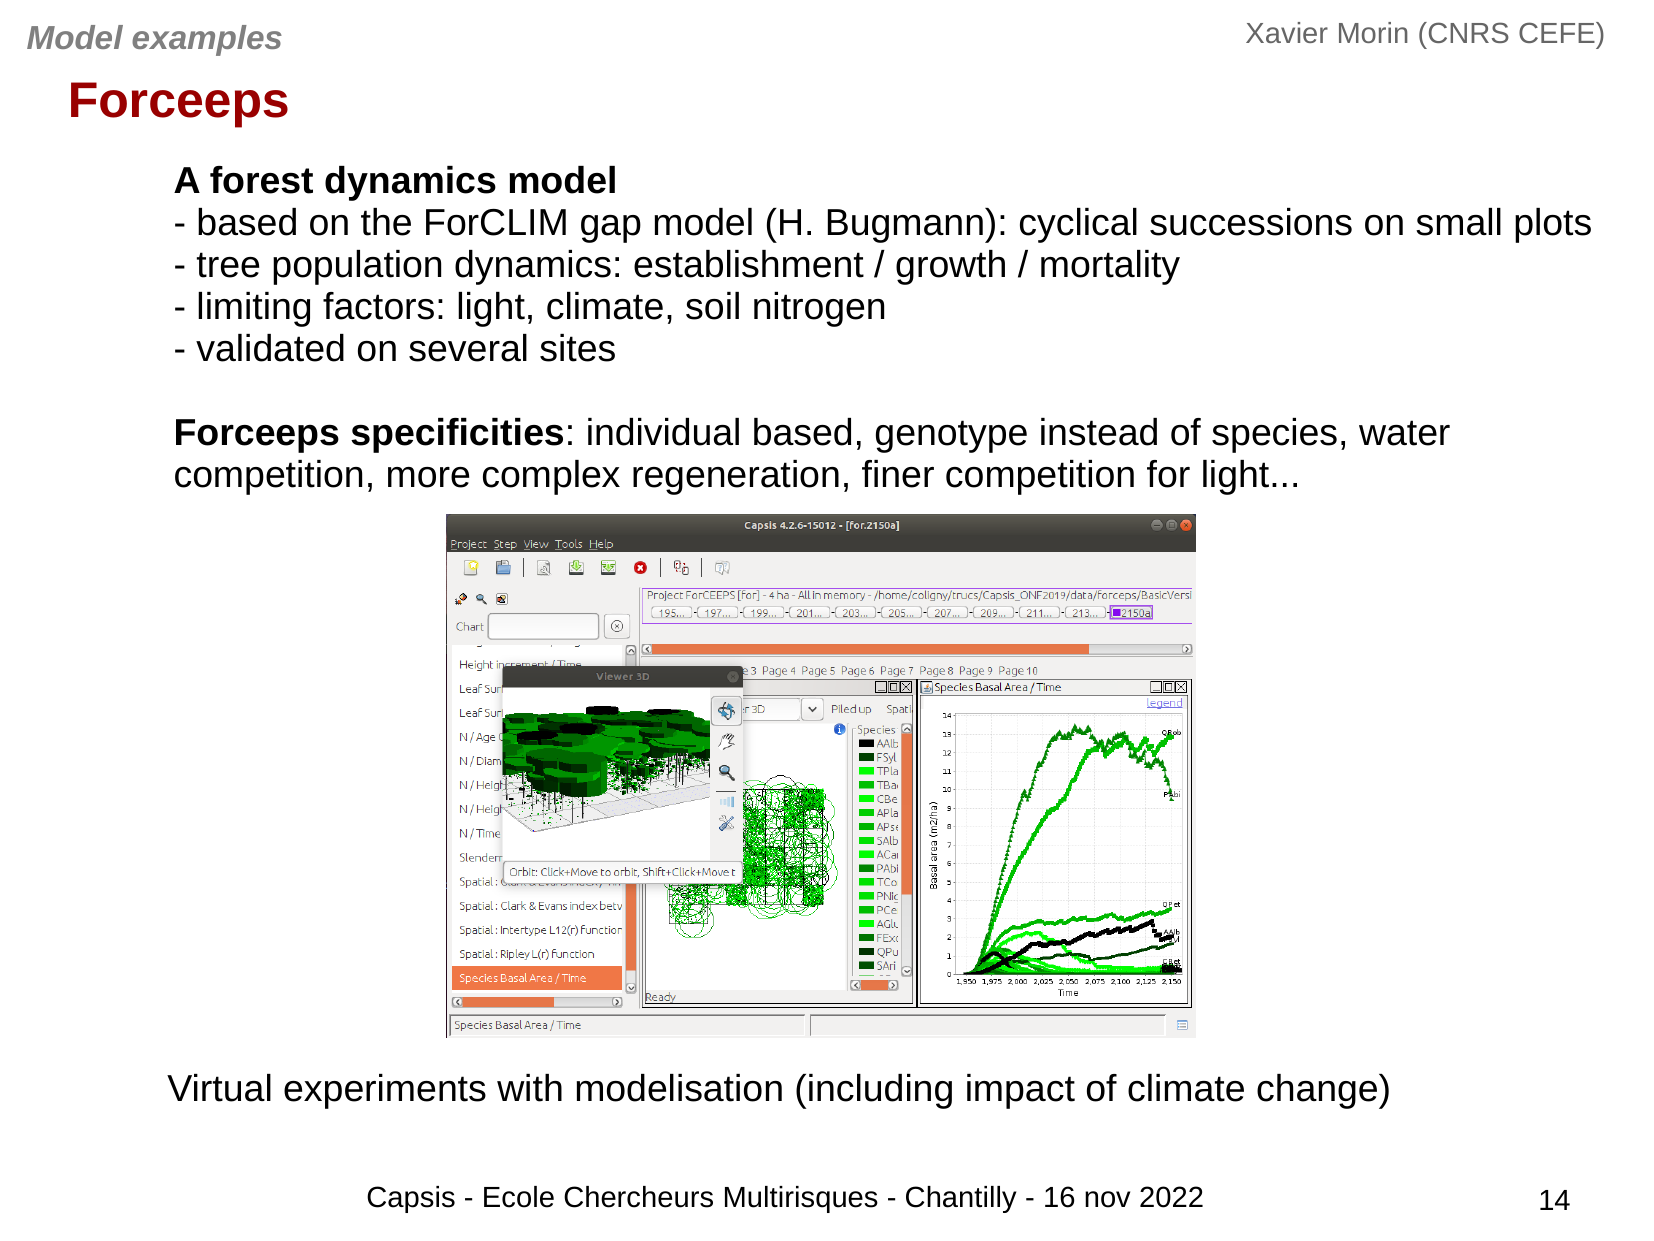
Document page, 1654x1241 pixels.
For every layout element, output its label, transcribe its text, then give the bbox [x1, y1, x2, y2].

text_box Model examples [11, 11, 426, 65]
text_box Xavier Morin (CNRS CEFE) [682, 9, 1621, 66]
picture [446, 514, 1196, 1038]
text_box A forest dynamics model - based on the ForCLIM gap model (H. Bugmann): cyclical successions on small plots - tree population dynamics: establishment / growth / mortality - limiting factors: light, climate, soil nitrogen - validated on several sites Forceeps specificities: individual based, genotype instead of species, water competition, more complex regeneration, finer competition for light... [158, 152, 1654, 545]
text_box Virtual experiments with modelisation (including impact of climate change) [152, 1059, 1407, 1117]
text_box Forceeps [53, 64, 1589, 137]
